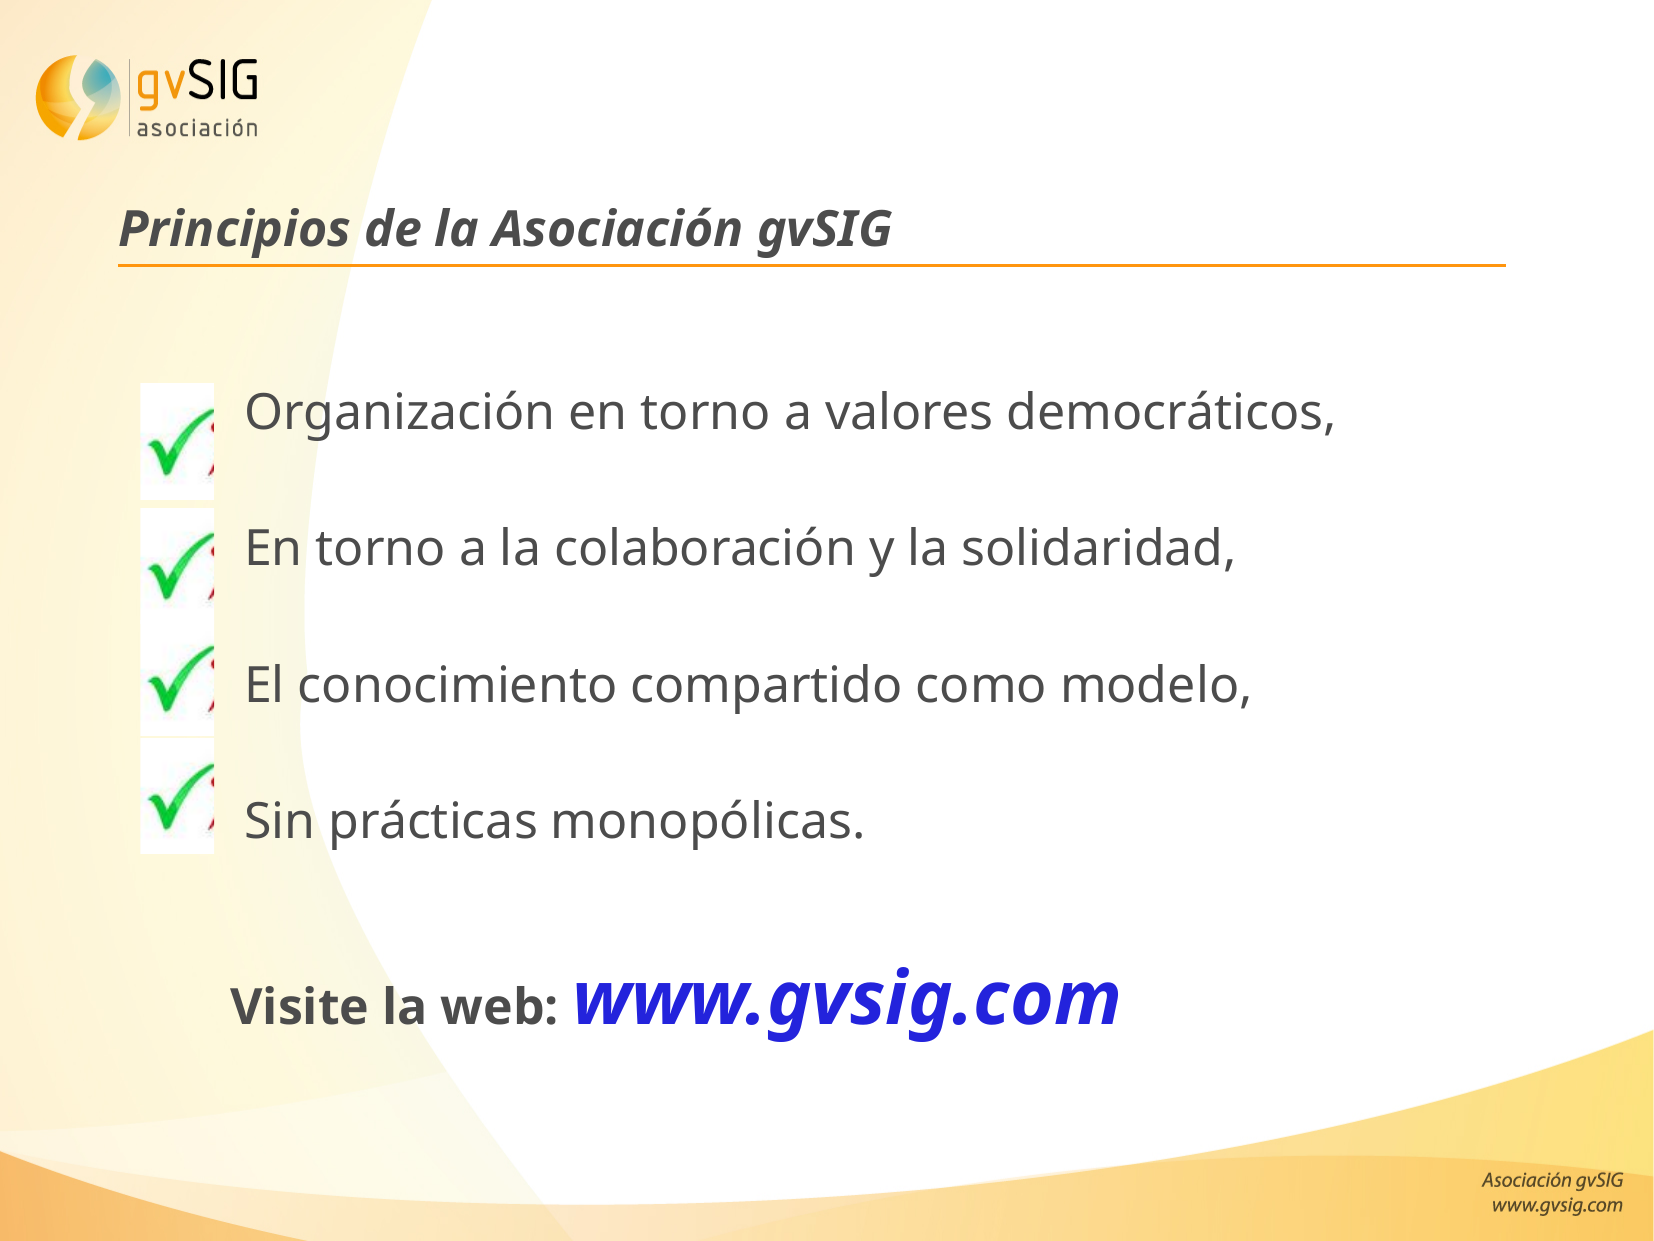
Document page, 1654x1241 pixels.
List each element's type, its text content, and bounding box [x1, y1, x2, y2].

title Visite la web: www.gvsig.com [230, 950, 1382, 1040]
text_box Organización en torno a valores democráticos, En torno a la colaboración y la solidaridad, El conocimiento compartido como modelo, Sin prácticas monopólicas. [244, 410, 1613, 819]
picture [0, 0, 1654, 1241]
title Principios de la Asociación gvSIG [118, 177, 1607, 276]
